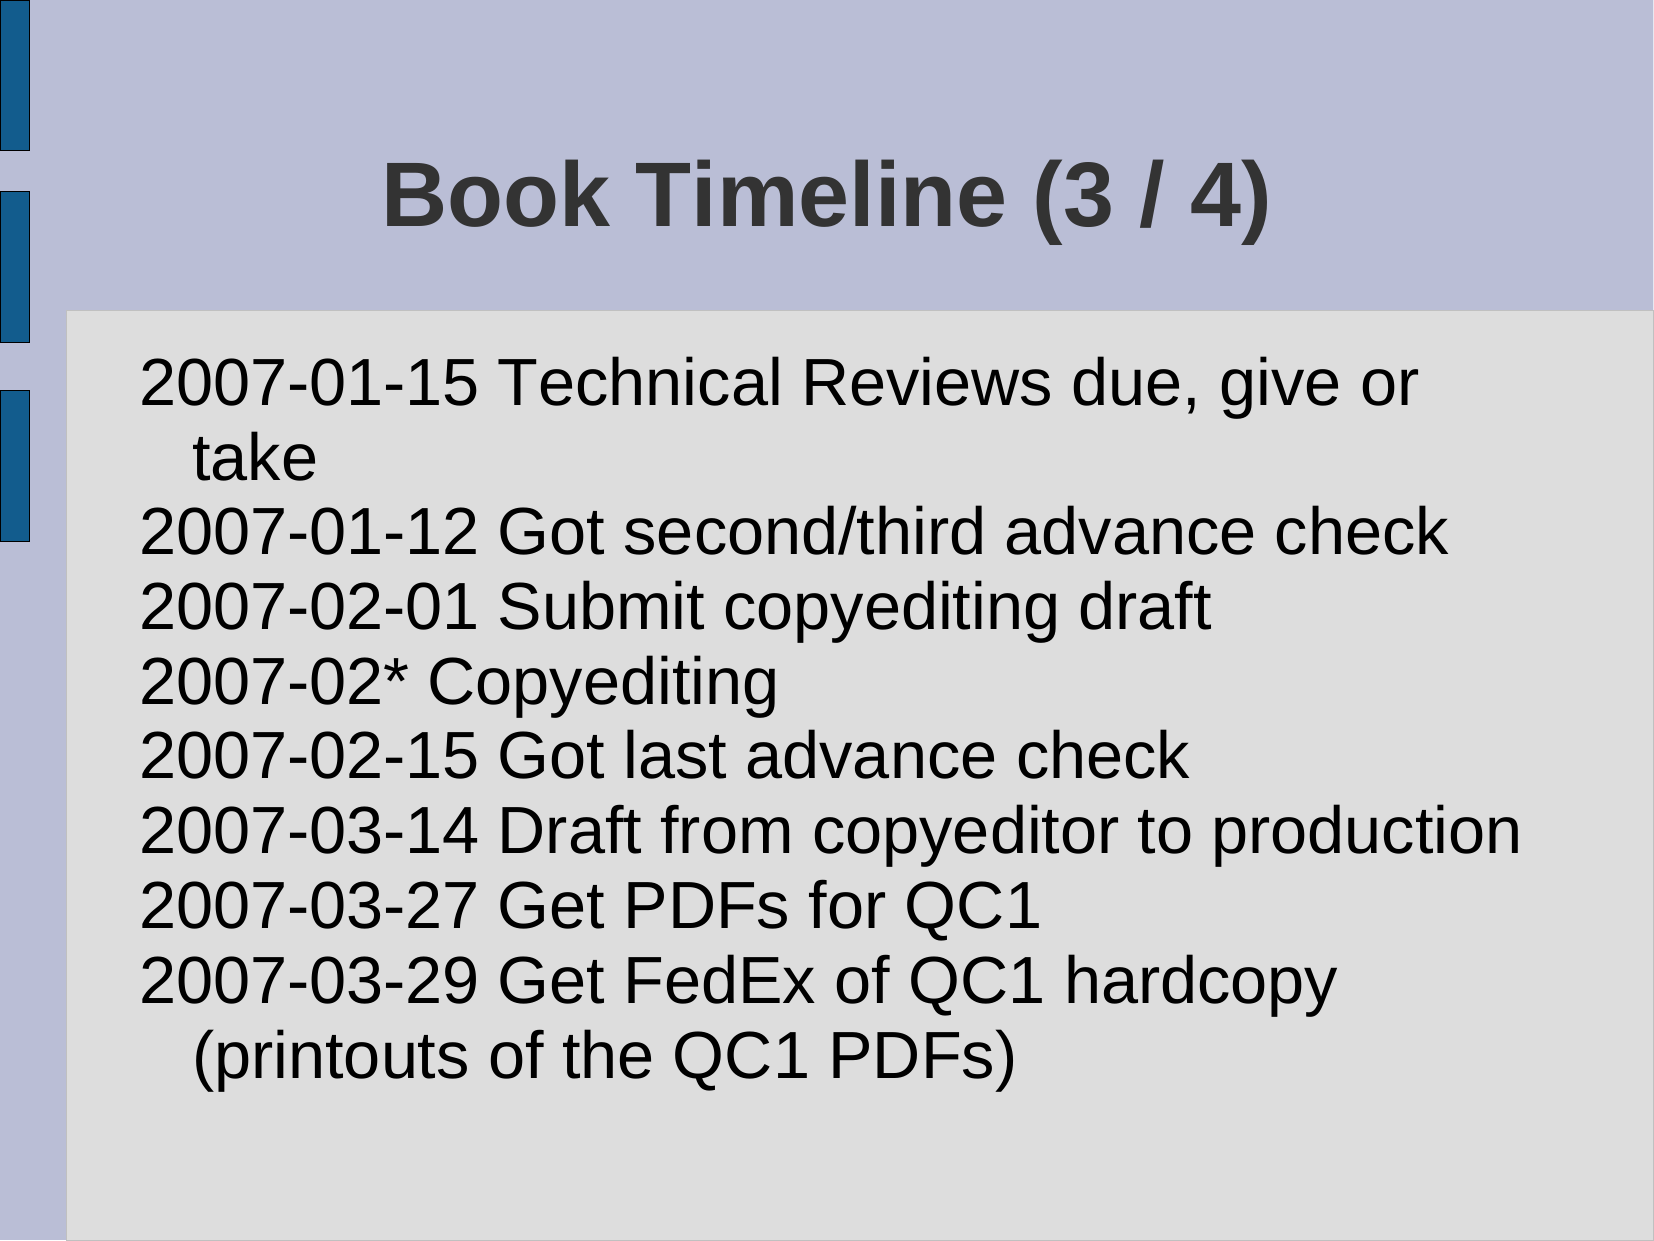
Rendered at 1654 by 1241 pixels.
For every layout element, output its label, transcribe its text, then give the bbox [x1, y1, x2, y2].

list 2007-01-15 Technical Reviews due, give or take 2007-01-12 Got second/third advance check 2007-02-01 Submit copyediting draft 2007-02* Copyediting 2007-02-15 Got last advance check 2007-03-14 Draft from copyeditor to production 2007-03-27 Get PDFs for QC1 2007-03-29 Get FedEx of QC1 hardcopy (printouts of the QC1 PDFs) [121, 344, 1534, 1168]
title Book Timeline (3 / 4) [121, 98, 1534, 291]
